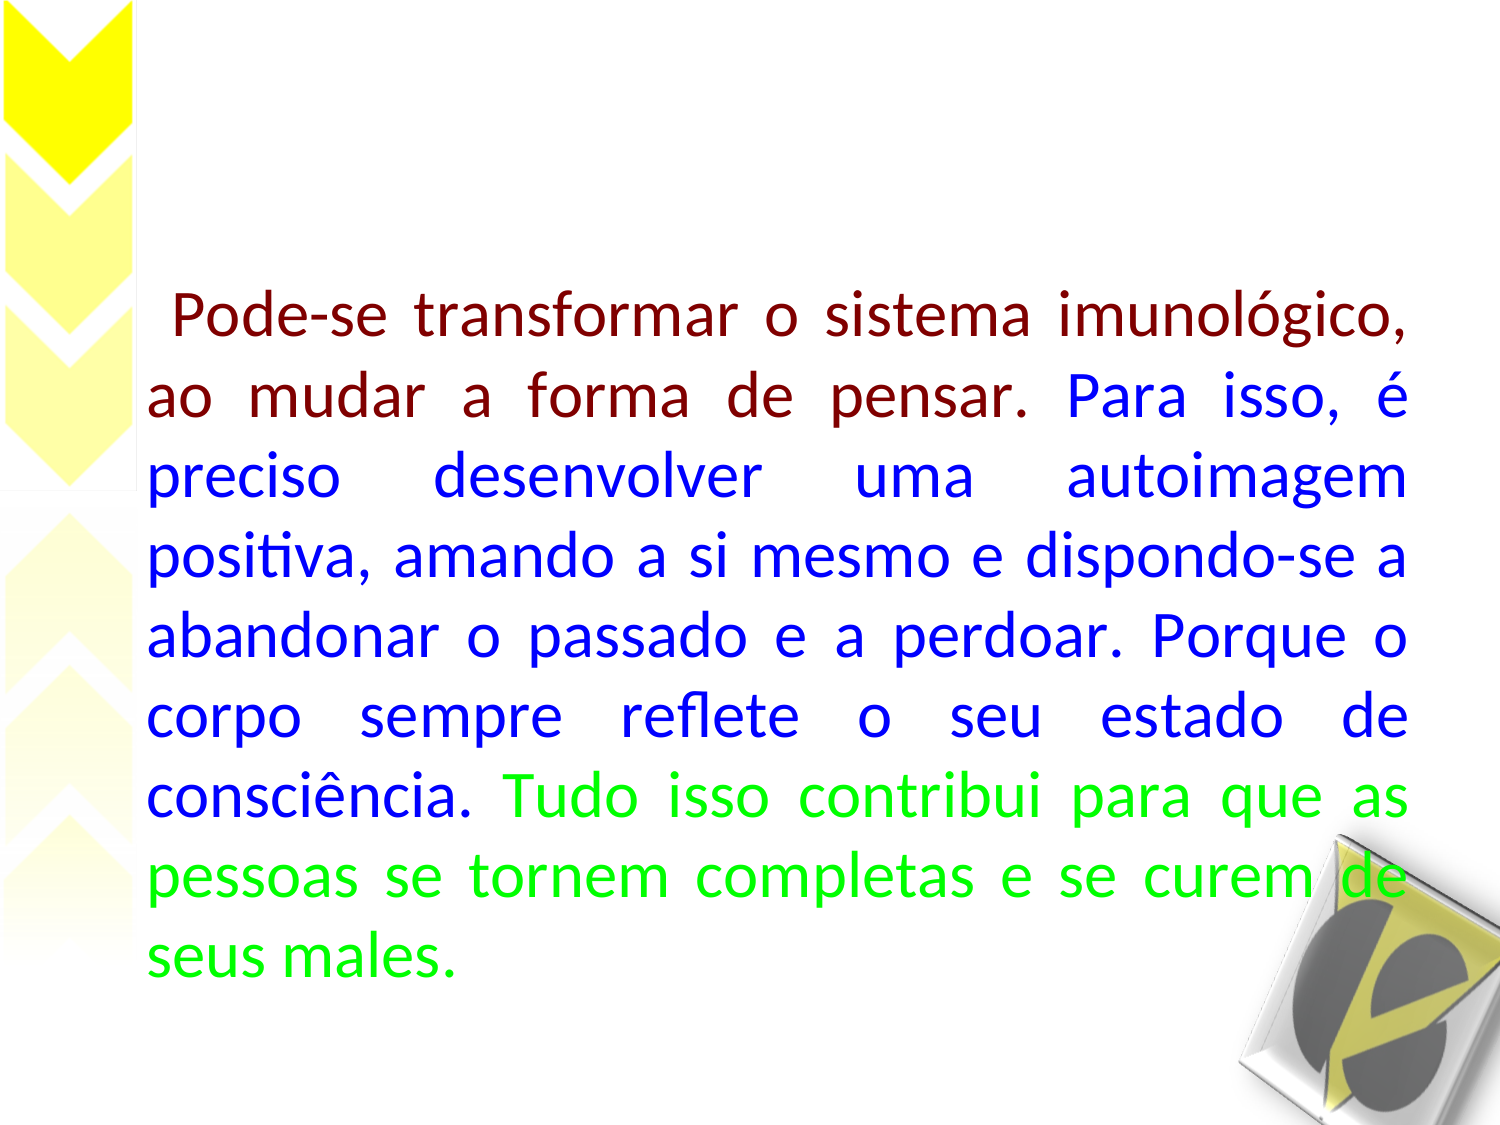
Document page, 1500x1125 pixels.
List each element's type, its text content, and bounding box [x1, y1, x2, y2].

picture [0, 0, 140, 1003]
picture [1194, 786, 1500, 1125]
list Pode-se transformar o sistema imunológico, ao mudar a forma de pensar. Para isso, é preciso desenvolver uma autoimagem positiva, amando a si mesmo e dispondo-se a abandonar o passado e a perdoar. Porque o corpo sempre reflete o seu estado de consciência. Tudo isso contribui para que as pessoas se tornem completas e se curem de seus males. [75, 262, 1426, 1005]
